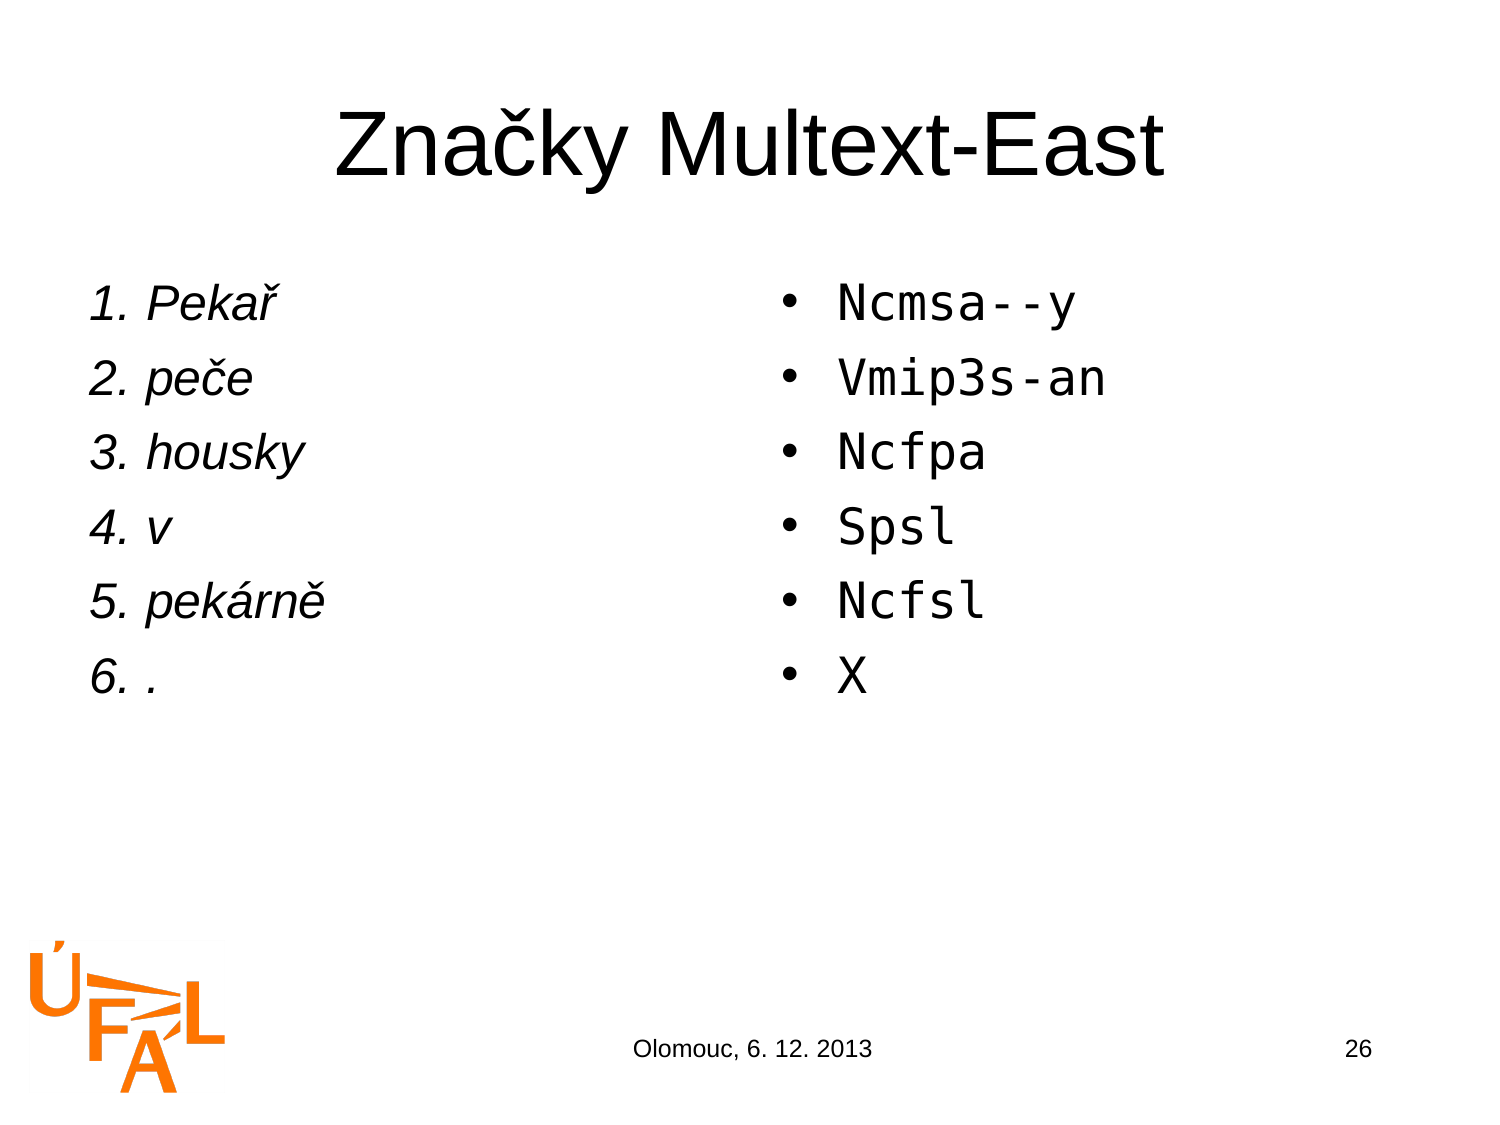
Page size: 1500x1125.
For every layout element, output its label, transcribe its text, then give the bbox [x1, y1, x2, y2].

list Ncmsa--y Vmip3s-an Ncfpa Spsl Ncfsl X [766, 262, 1426, 932]
list Pekař peče housky v pekárně . [75, 262, 734, 932]
title Značky Multext-East [75, 14, 1426, 263]
picture [29, 940, 225, 1093]
